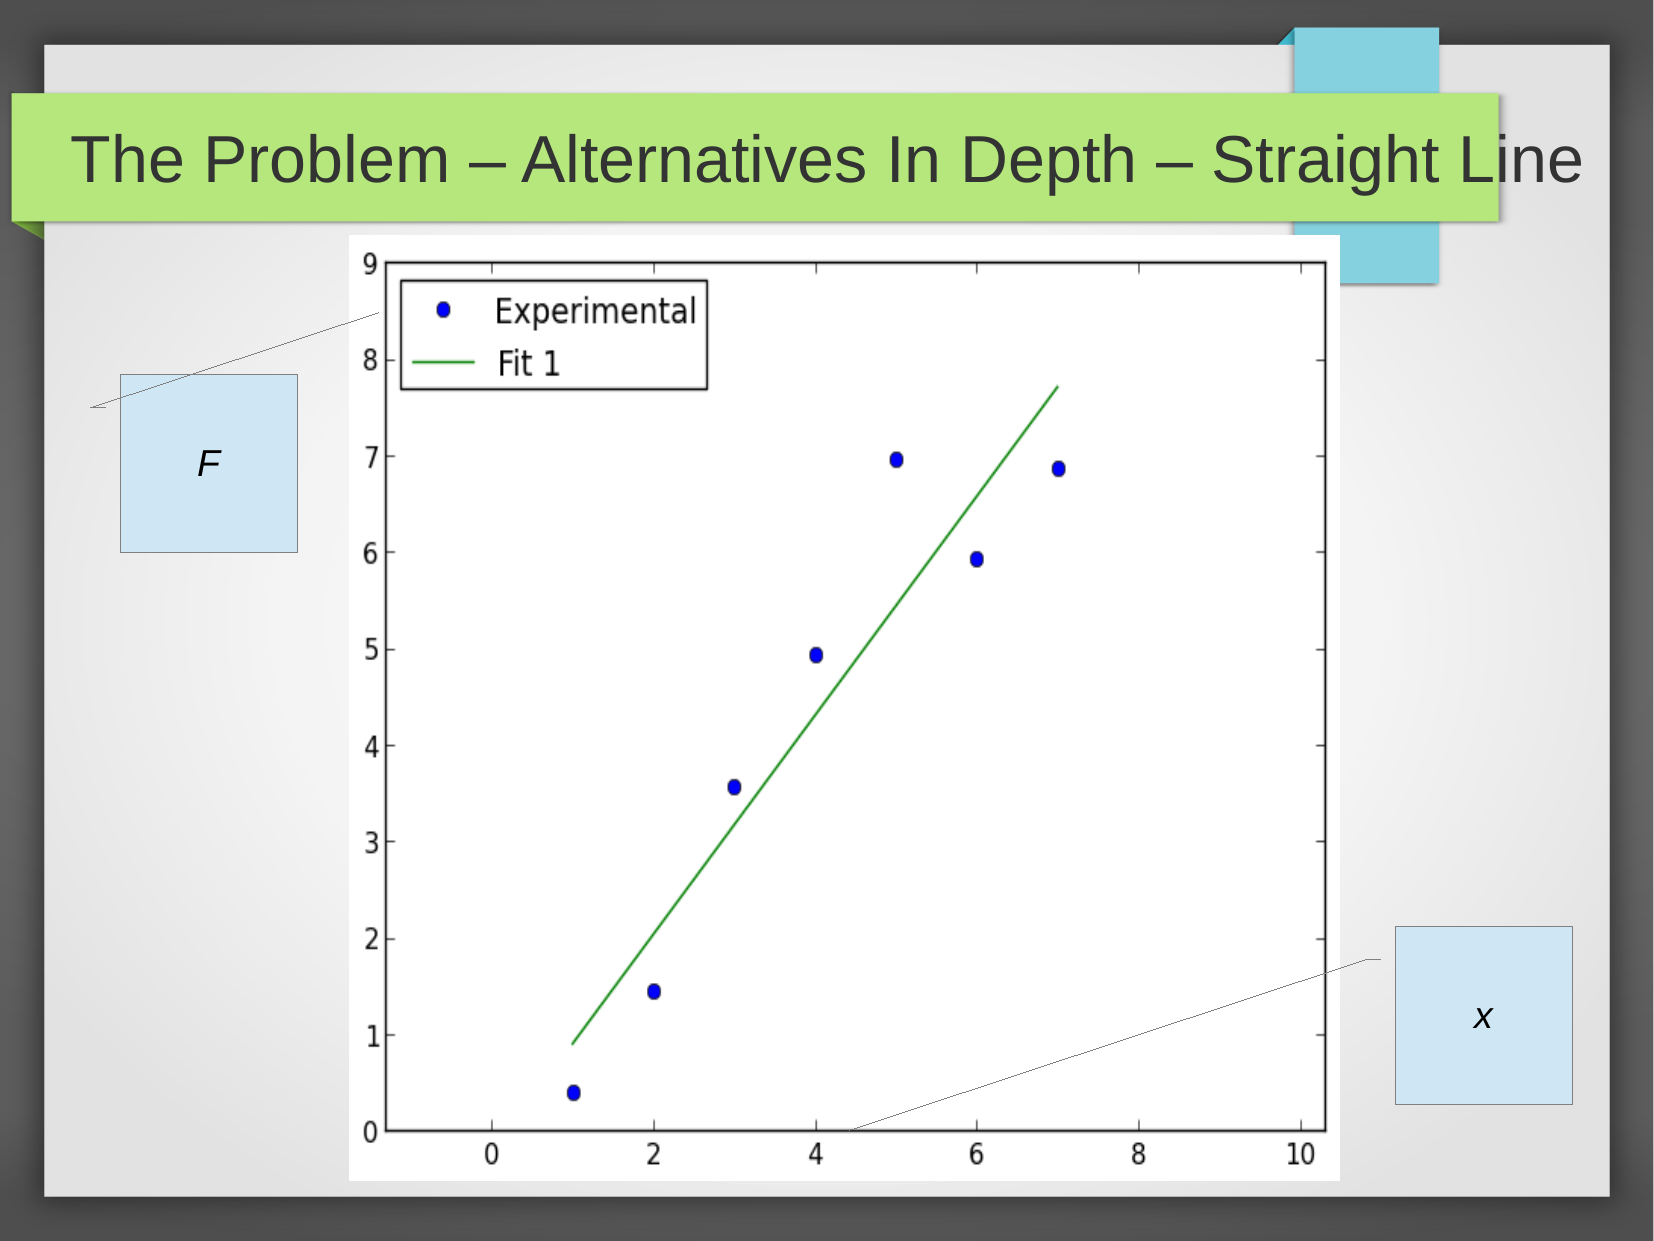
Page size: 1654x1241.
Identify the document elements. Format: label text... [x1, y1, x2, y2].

picture [0, 0, 1654, 1241]
title The Problem – Alternatives In Depth – Straight Line [70, 106, 1591, 213]
text_box x [1395, 927, 1572, 1104]
text_box F [90, 312, 379, 552]
